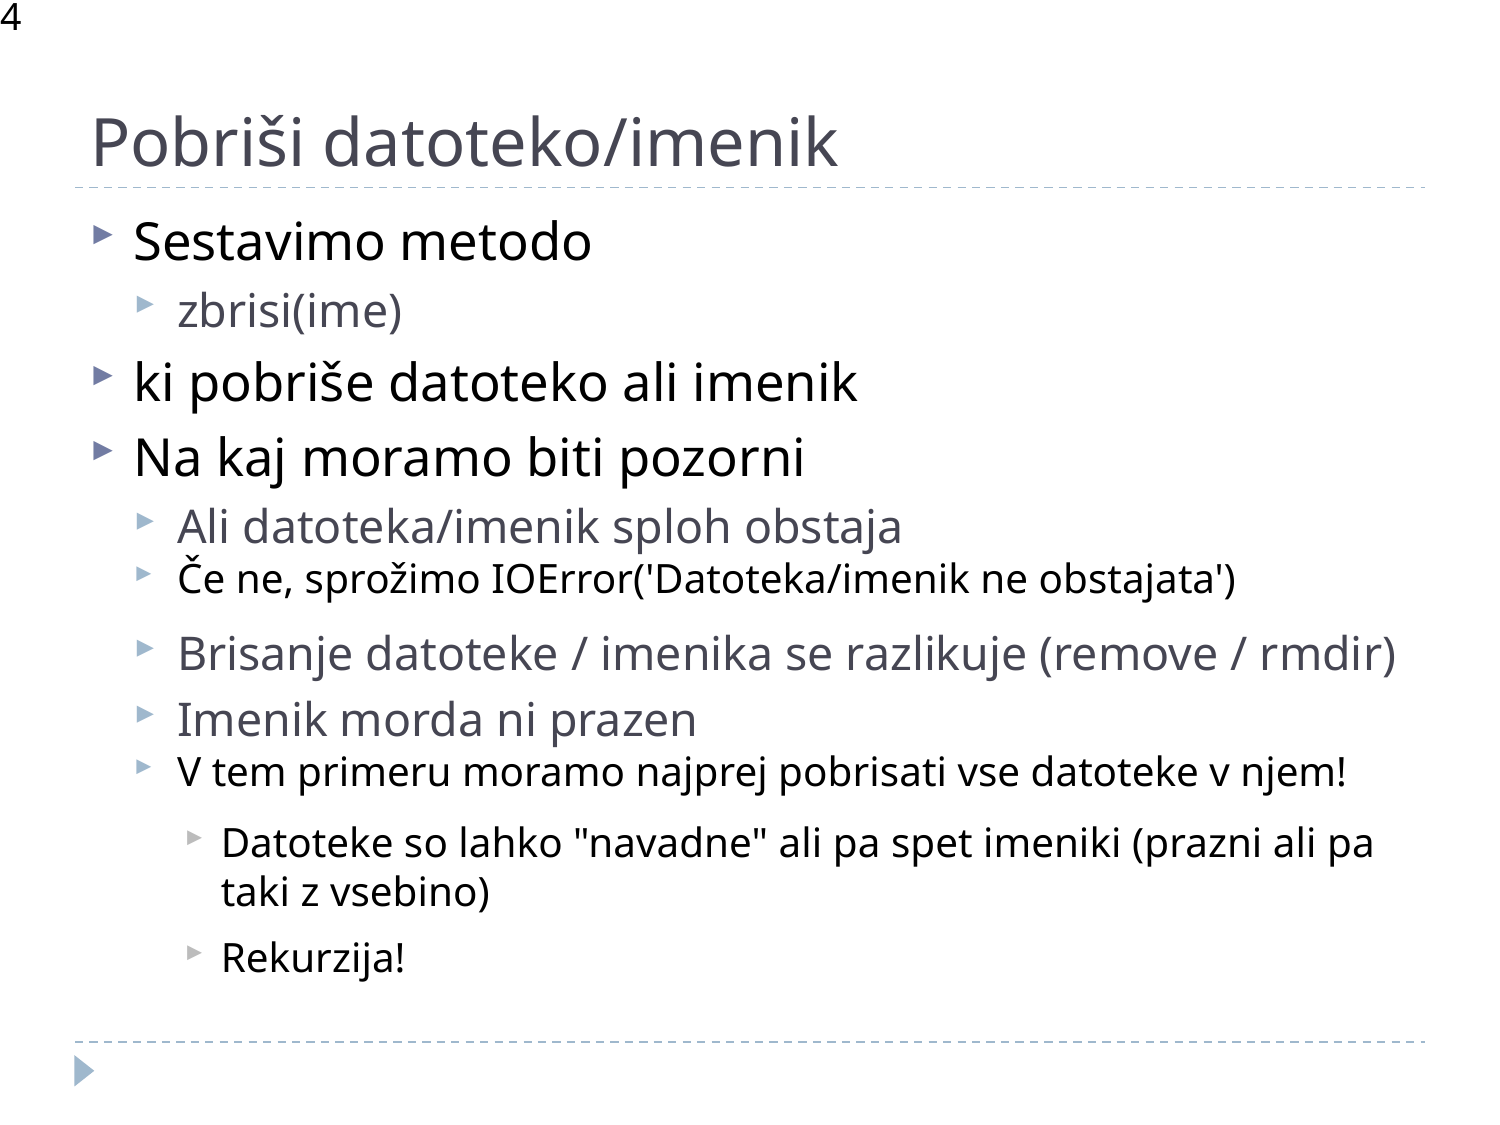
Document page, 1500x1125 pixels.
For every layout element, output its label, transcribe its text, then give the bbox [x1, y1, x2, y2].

title Pobriši datoteko/imenik [75, 24, 1425, 188]
list Sestavimo metodo zbrisi(ime) ki pobriše datoteko ali imenik Na kaj moramo biti pozorni Ali datoteka/imenik sploh obstaja Če ne, sprožimo IOError('Datoteka/imenik ne obstajata') Brisanje datoteke / imenika se razlikuje (remove / rmdir) Imenik morda ni prazen V tem primeru moramo najprej pobrisati vse datoteke v njem! Datoteke so lahko "navadne" ali pa spet imeniki (prazni ali pa taki z vsebino) Rekurzija! [75, 200, 1425, 1010]
